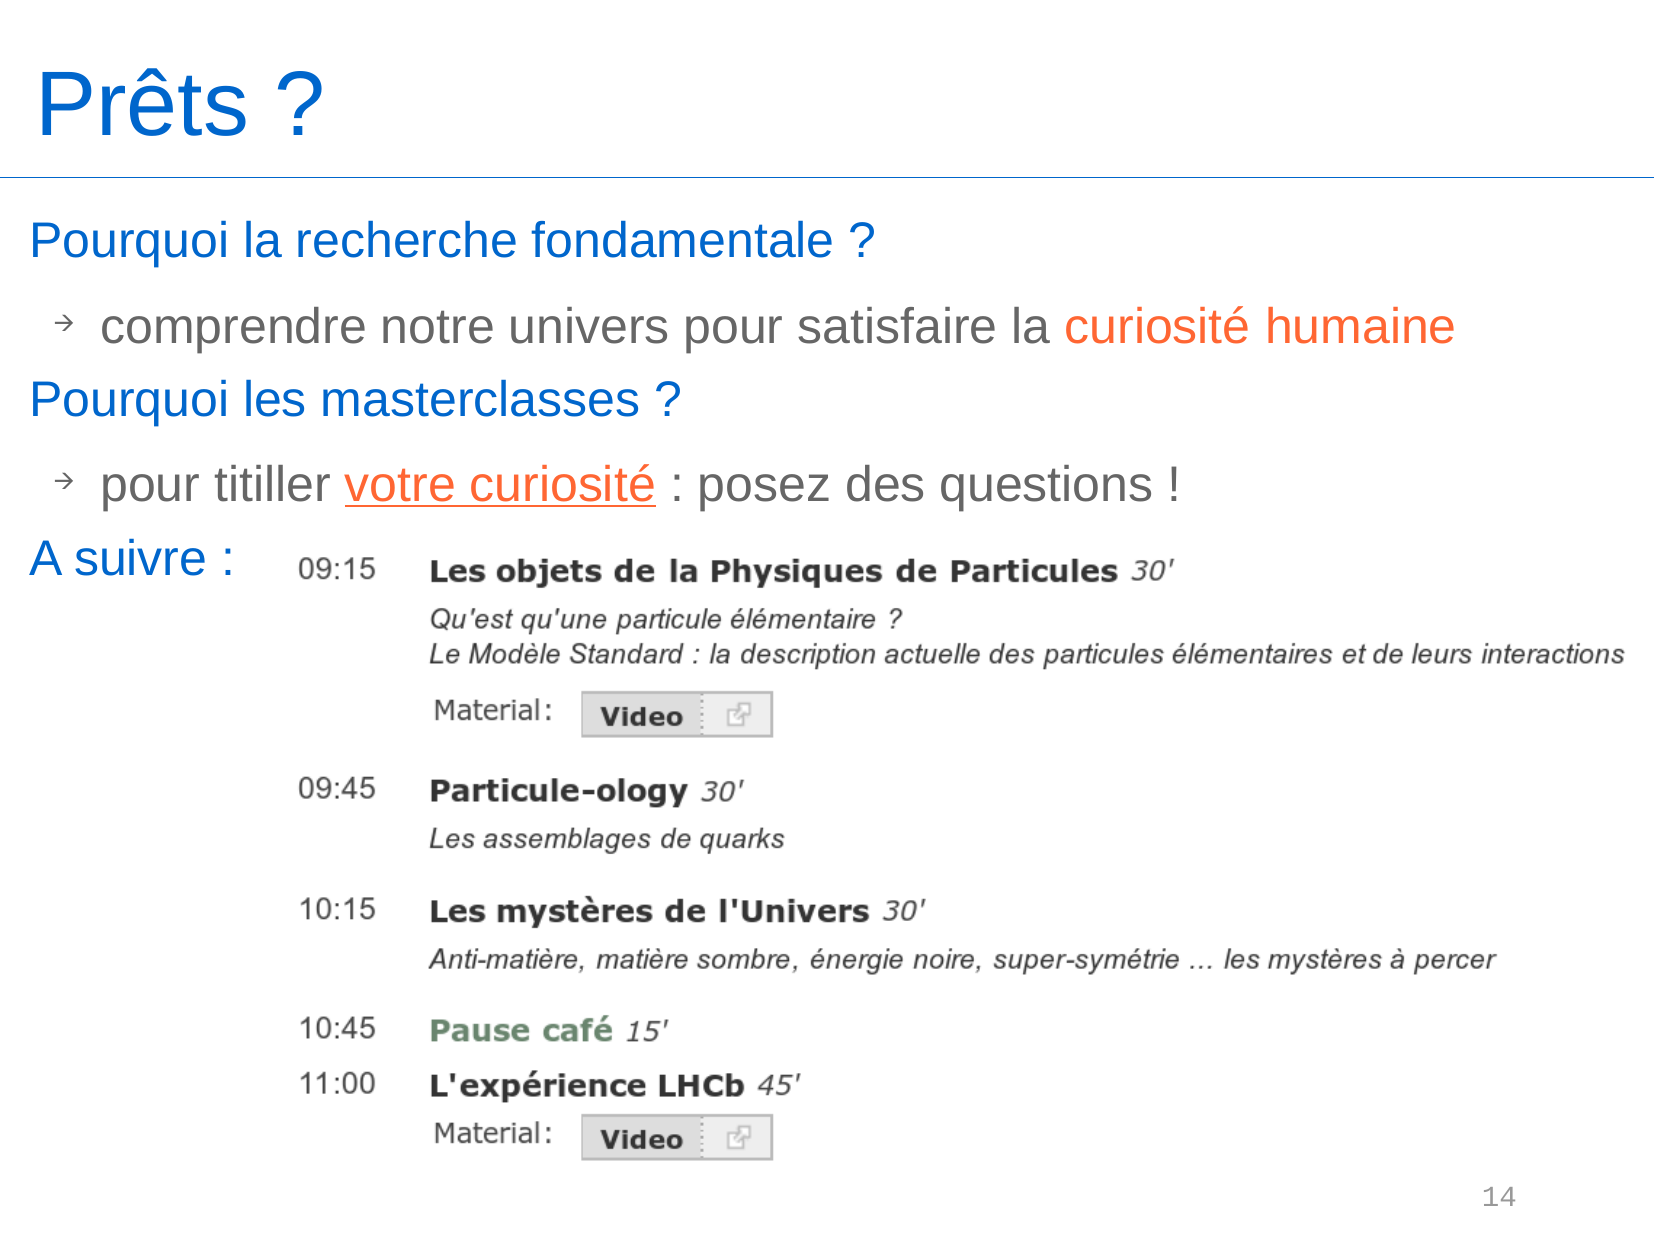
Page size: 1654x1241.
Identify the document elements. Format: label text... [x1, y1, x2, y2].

title Prêts ? [35, 29, 1589, 178]
list Pourquoi la recherche fondamentale ? comprendre notre univers pour satisfaire la curiosité humaine Pourquoi les masterclasses ? pour titiller votre curiosité : posez des questions ! A suivre : [29, 212, 1625, 603]
picture [224, 543, 1654, 1184]
